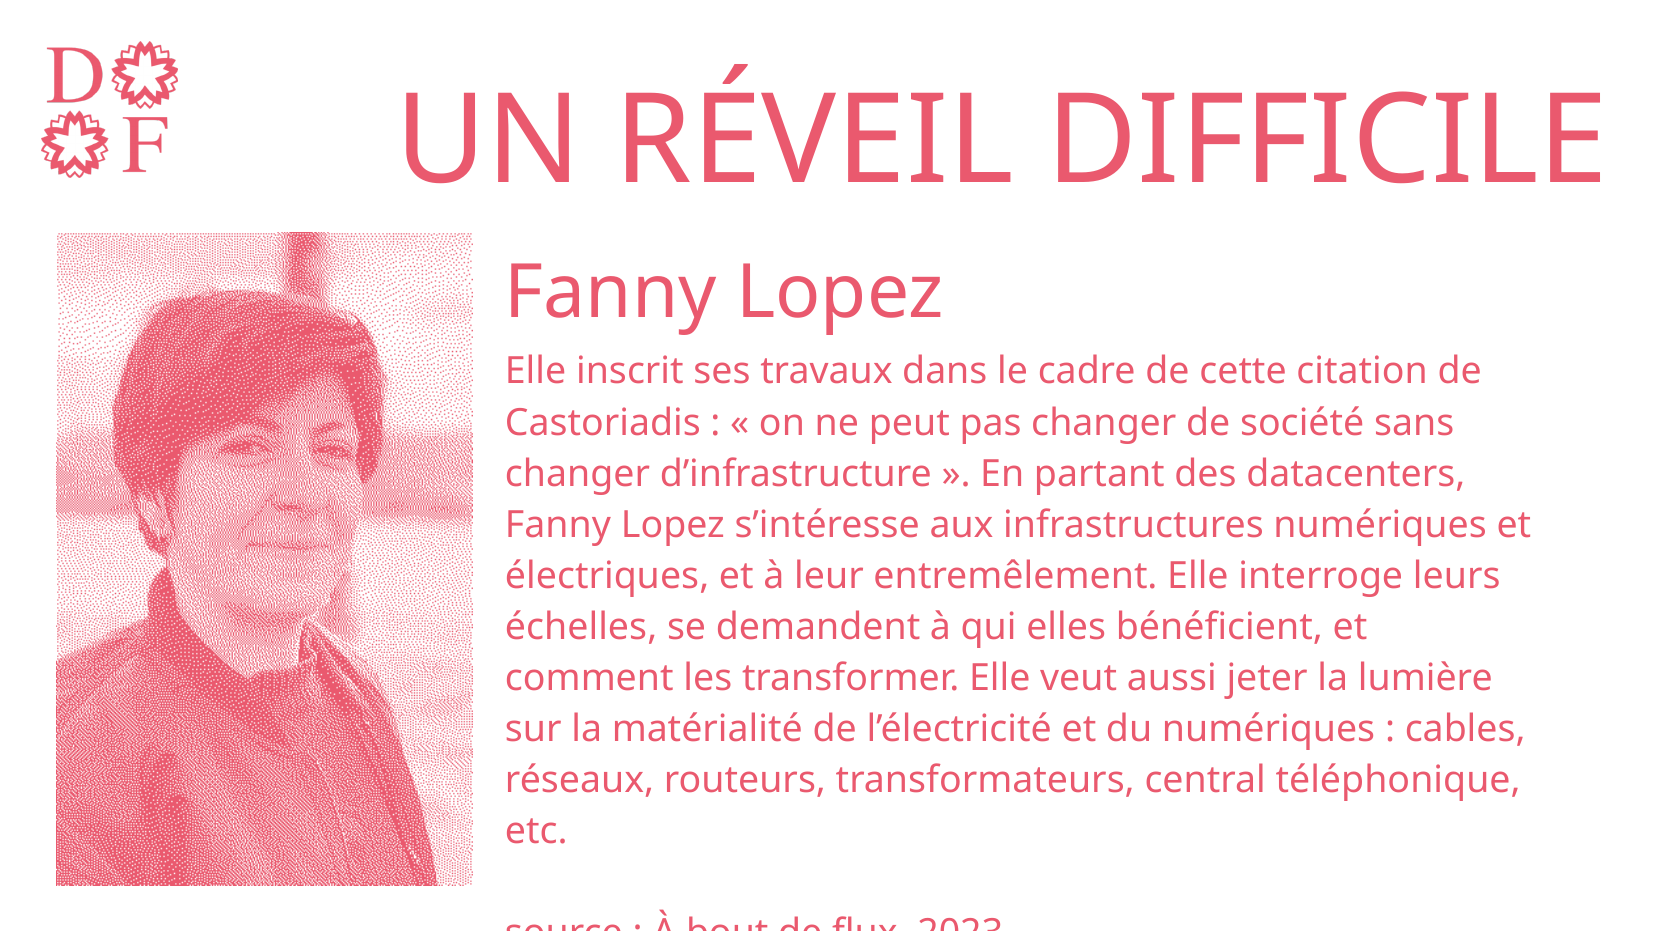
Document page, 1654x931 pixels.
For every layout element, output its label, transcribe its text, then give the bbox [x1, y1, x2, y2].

picture [41, 41, 178, 178]
picture [56, 232, 473, 886]
text_box UN RÉVEIL DIFFICILE [147, 41, 1625, 189]
text_box Elle inscrit ses travaux dans le cadre de cette citation de Castoriadis : « on ne peut pas changer de société sans changer d’infrastructure ». En partant des datacenters, Fanny Lopez s’intéresse aux infrastructures numériques et électriques, et à leur entremêlement. Elle interroge leurs échelles, se demandent à qui elles bénéficient, et comment les transformer. Elle veut aussi jeter la lumière sur la matérialité de l’électricité et du numériques : cables, réseaux, routeurs, transformateurs, central téléphonique, etc. source : À bout de flux, 2023 [490, 336, 1554, 869]
text_box Fanny Lopez [490, 230, 1394, 336]
